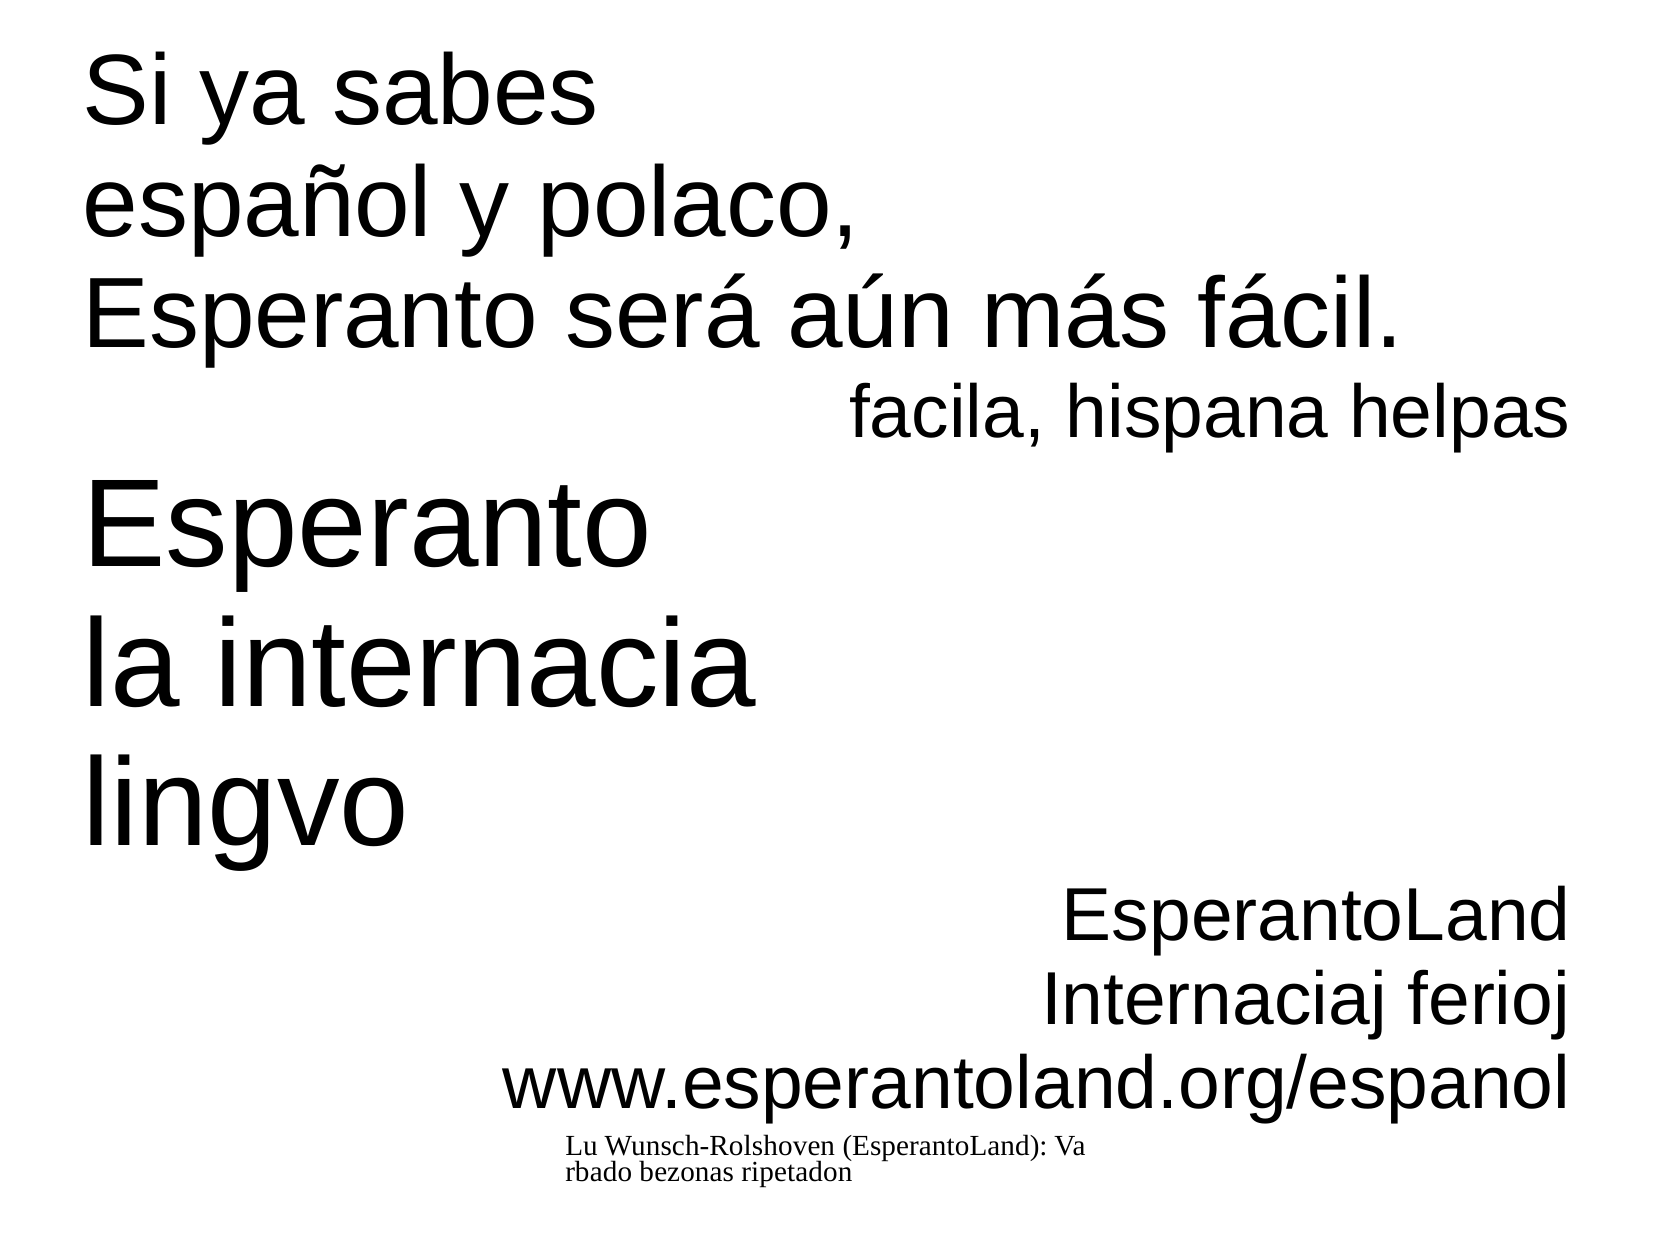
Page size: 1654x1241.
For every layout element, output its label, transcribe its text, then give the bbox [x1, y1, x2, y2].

subtitle Si ya sabes español y polaco, Esperanto será aún más fácil. facila, hispana helpas Esperanto la internacia lingvo EsperantoLand Internaciaj ferioj www.esperantoland.org/espanol [82, 33, 1571, 1125]
